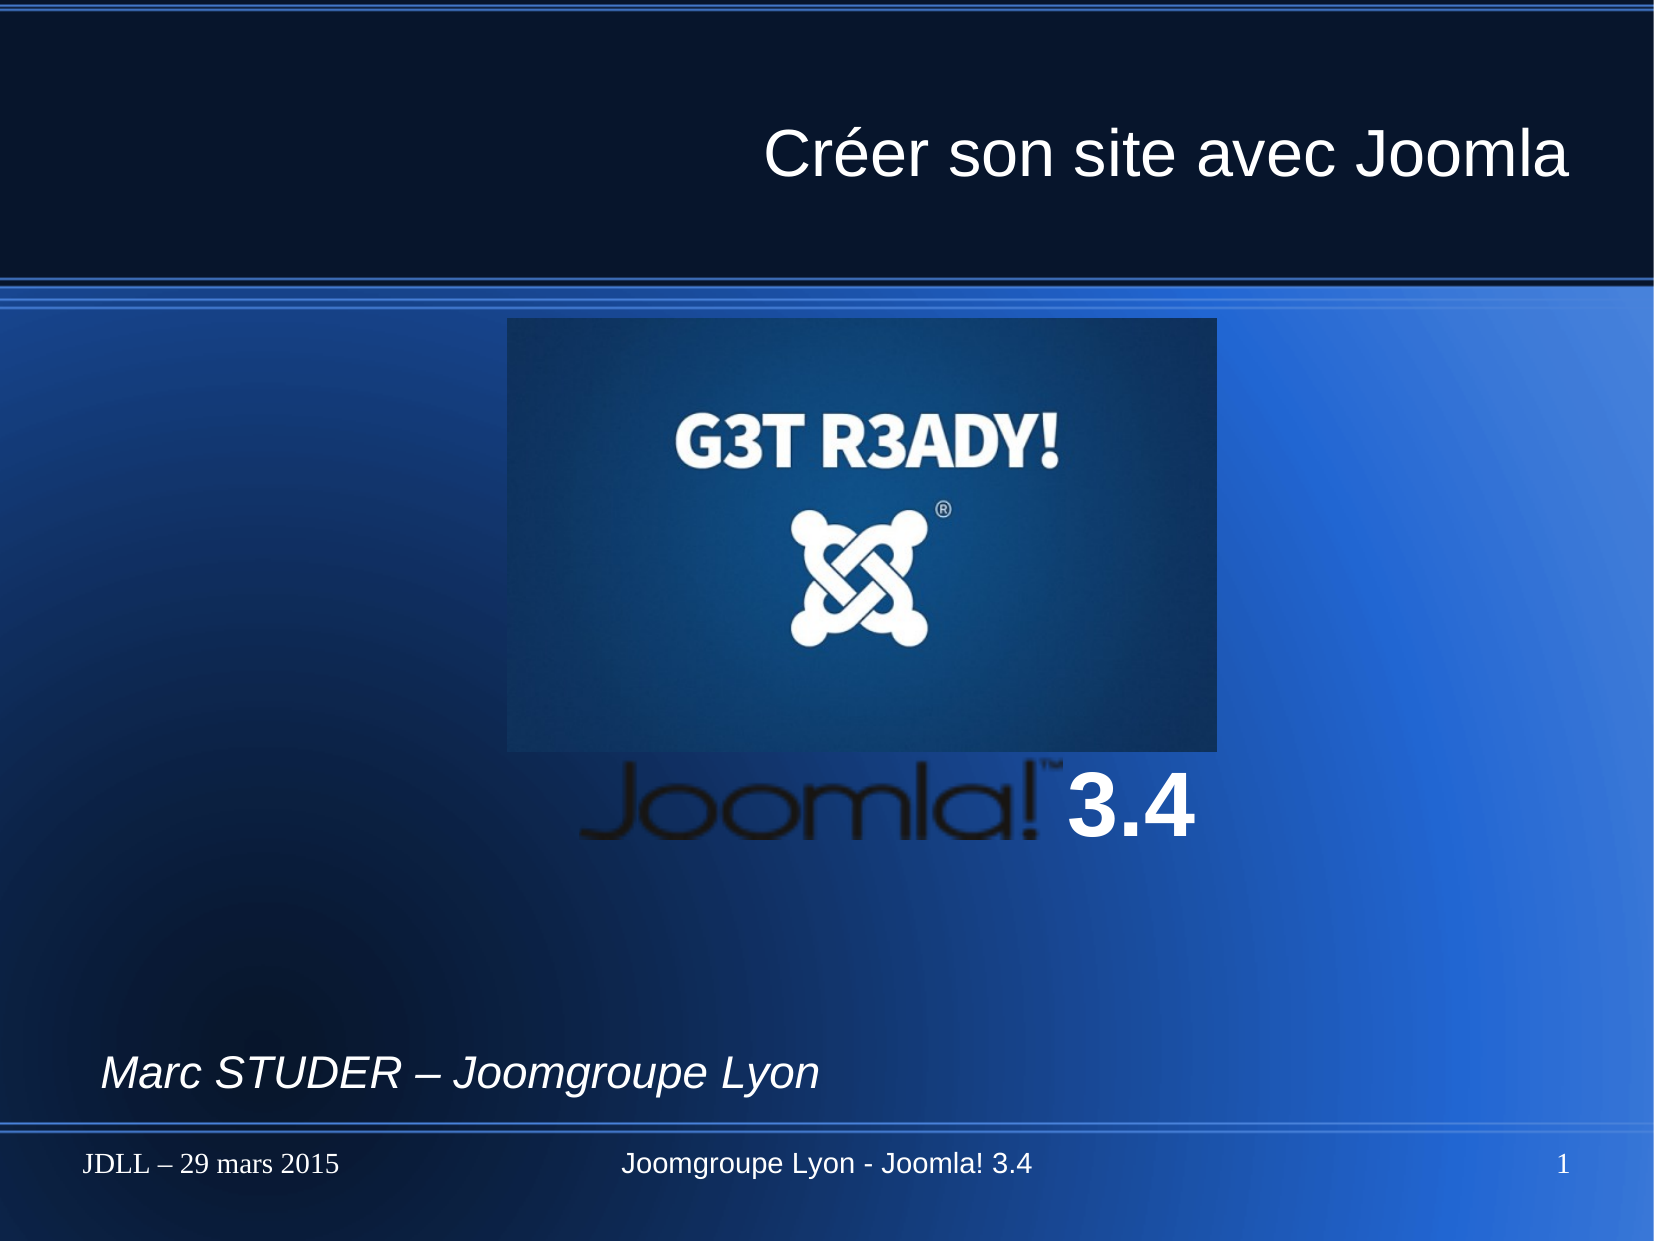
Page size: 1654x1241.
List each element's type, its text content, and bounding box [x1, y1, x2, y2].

list 3.4 Marc STUDER – Joomgroupe Lyon [82, 355, 1571, 1227]
title Créer son site avec Joomla [82, 56, 1571, 250]
picture [0, 0, 1654, 1241]
